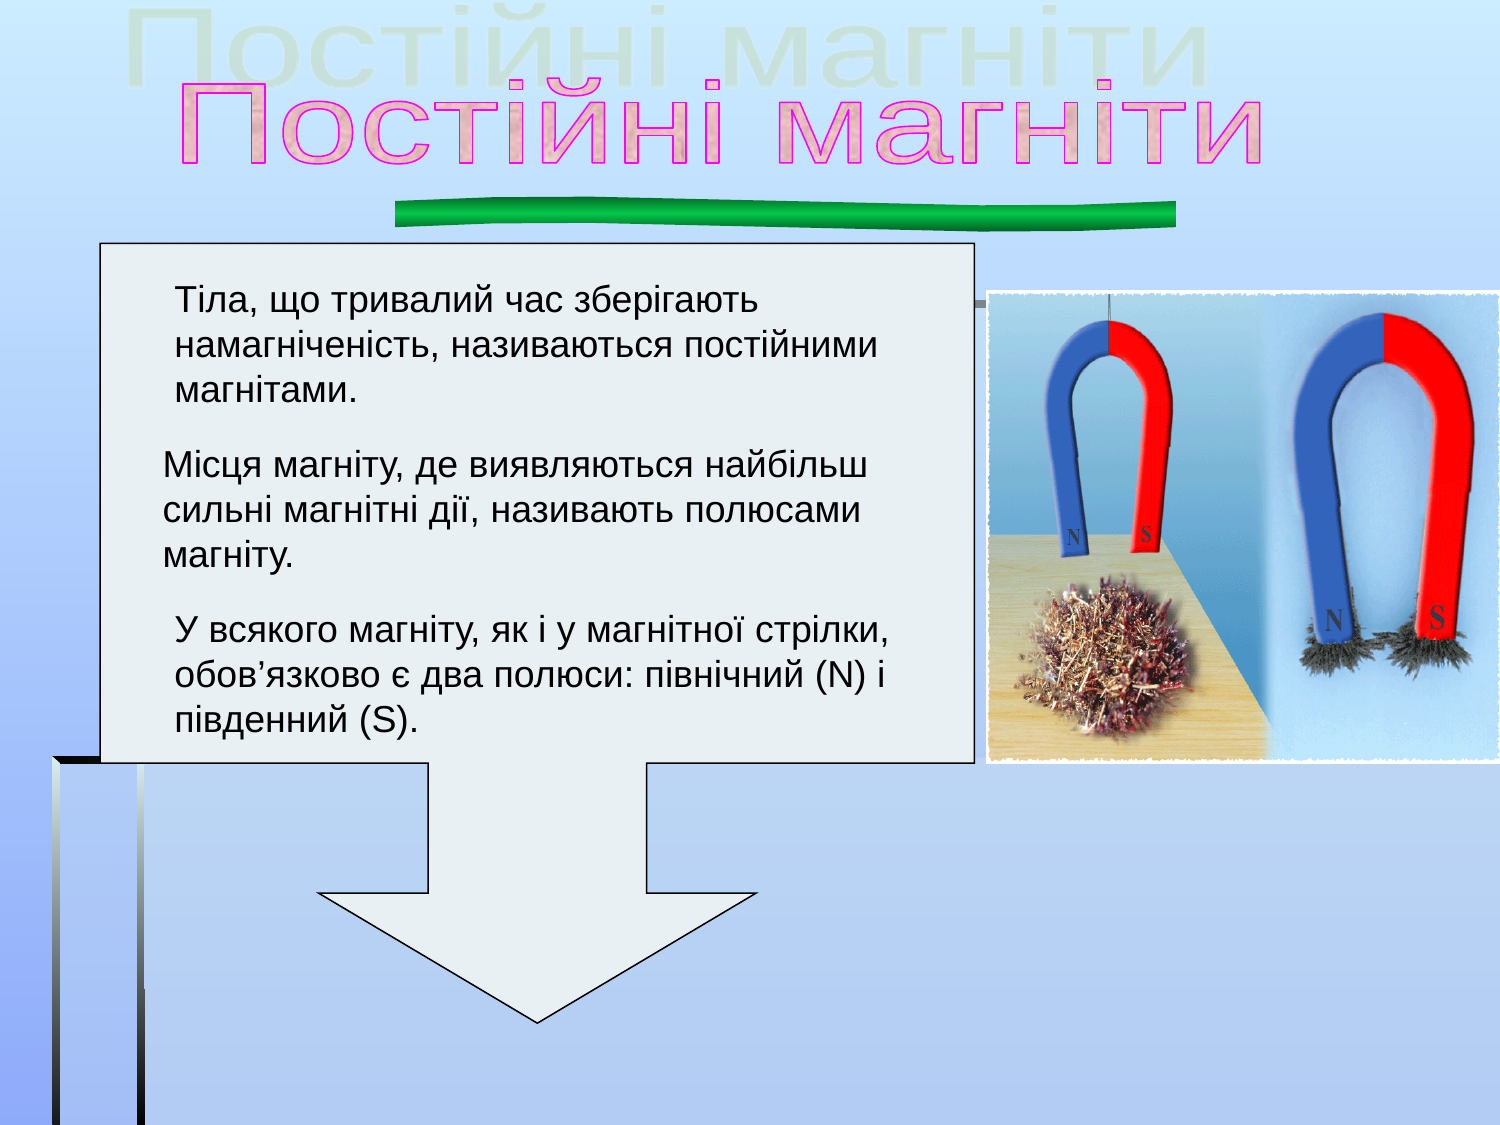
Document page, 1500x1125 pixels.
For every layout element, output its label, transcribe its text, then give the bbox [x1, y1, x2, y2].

text_box Тіла, що тривалий час зберігають намагніченість, називаються постійними магнітами. [159, 267, 1028, 417]
text_box Постійні магніти [962, 102, 1002, 163]
text_box Постійні магніти [1197, 102, 1260, 163]
text_box Постійні магніти [1016, 102, 1078, 163]
text_box Постійні магніти [779, 102, 861, 163]
text_box Місця магніту, де виявляються найбільш сильні магнітні дії, називають полюсами магніту. [148, 433, 986, 583]
text_box Постійні магніти [547, 78, 601, 96]
text_box Постійні магніти [1097, 102, 1111, 163]
text_box Постійні магніти [183, 84, 266, 163]
text_box Постійні магніти [705, 102, 719, 163]
text_box Постійні магніти [624, 102, 686, 163]
text_box Постійні магніти [542, 102, 605, 163]
text_box [395, 196, 1176, 232]
text_box У всякого магніту, як і у магнітної стрілки, обов’язково є два полюси: північний (N) і південний (S). [159, 598, 953, 748]
text_box Постійні магніти [283, 101, 353, 164]
text_box Постійні магніти [365, 101, 429, 164]
text_box [100, 243, 975, 1024]
text_box Постійні магніти [434, 102, 498, 163]
picture [986, 290, 1500, 764]
text_box Постійні магніти [509, 102, 523, 163]
text_box Постійні магніти [876, 101, 953, 164]
text_box Постійні магніти [1122, 102, 1186, 163]
